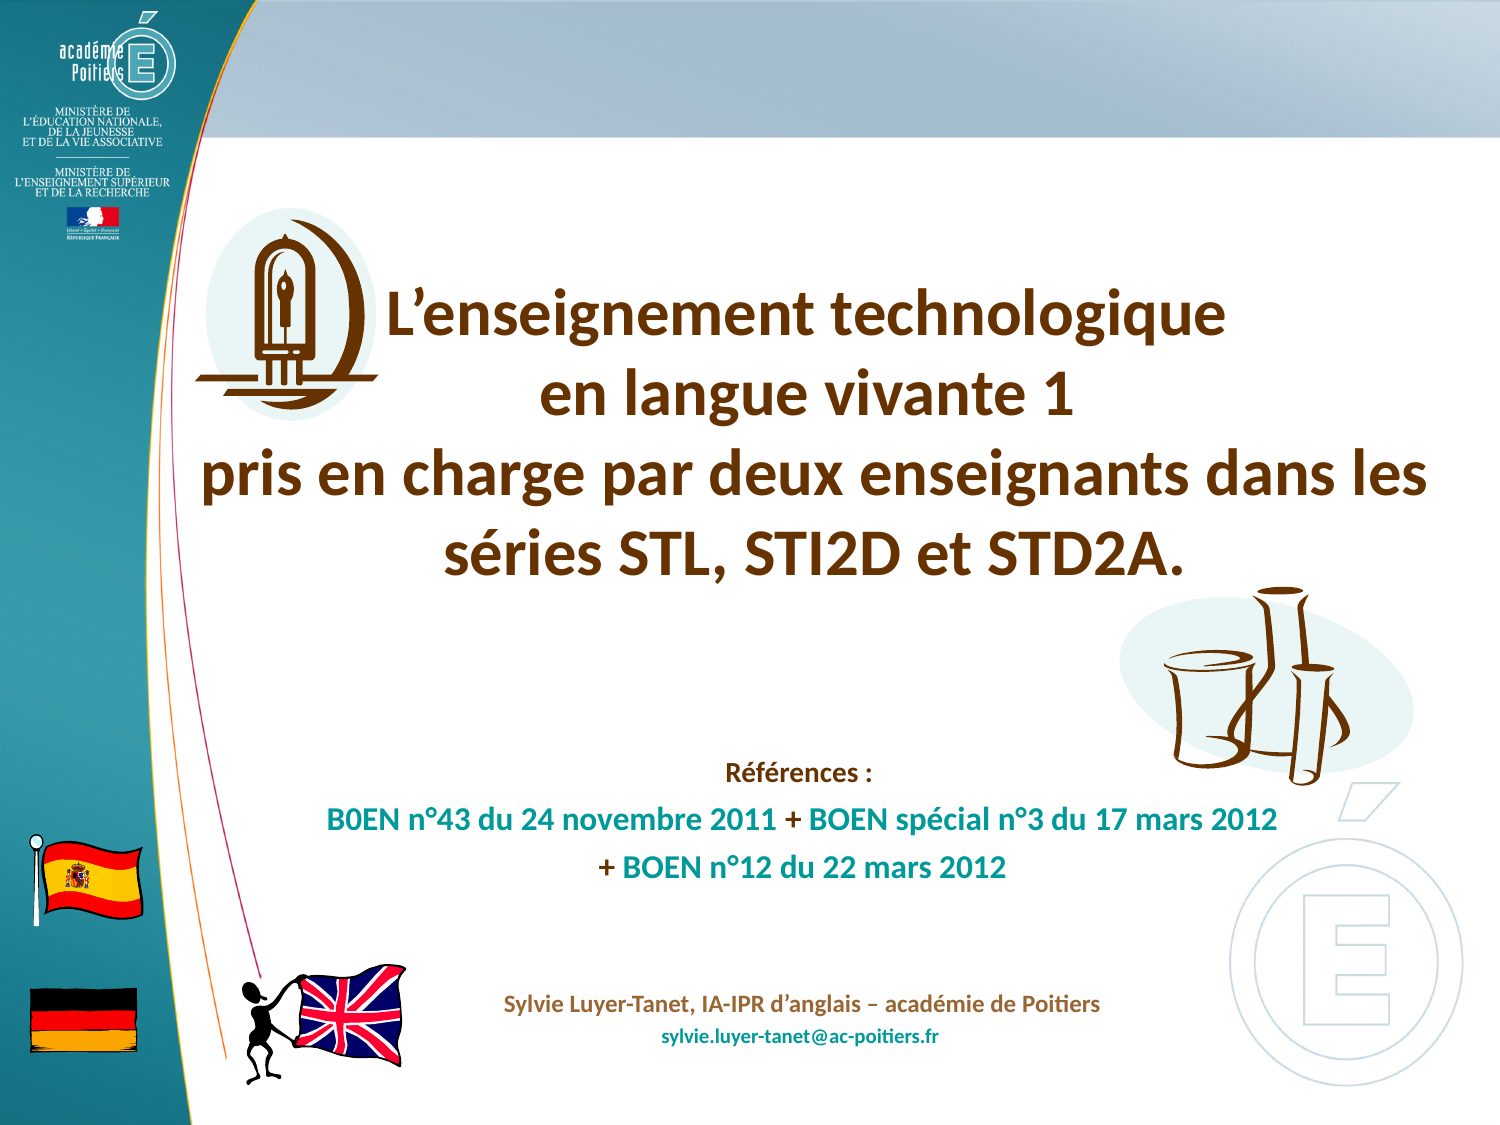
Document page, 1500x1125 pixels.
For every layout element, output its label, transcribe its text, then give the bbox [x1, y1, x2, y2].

subtitle Références : B0EN n°43 du 24 novembre 2011 + BOEN spécial n°3 du 17 mars 2012 + BOEN n°12 du 22 mars 2012 Sylvie Luyer-Tanet, IA-IPR d’anglais – académie de Poitiers sylvie.luyer-tanet@ac-poitiers.fr [277, 704, 1328, 1058]
picture [0, 0, 1500, 1125]
title L’enseignement technologique en langue vivante 1 pris en charge par deux enseignants dans les séries STL, STI2D et STD2A. [183, 91, 1447, 597]
